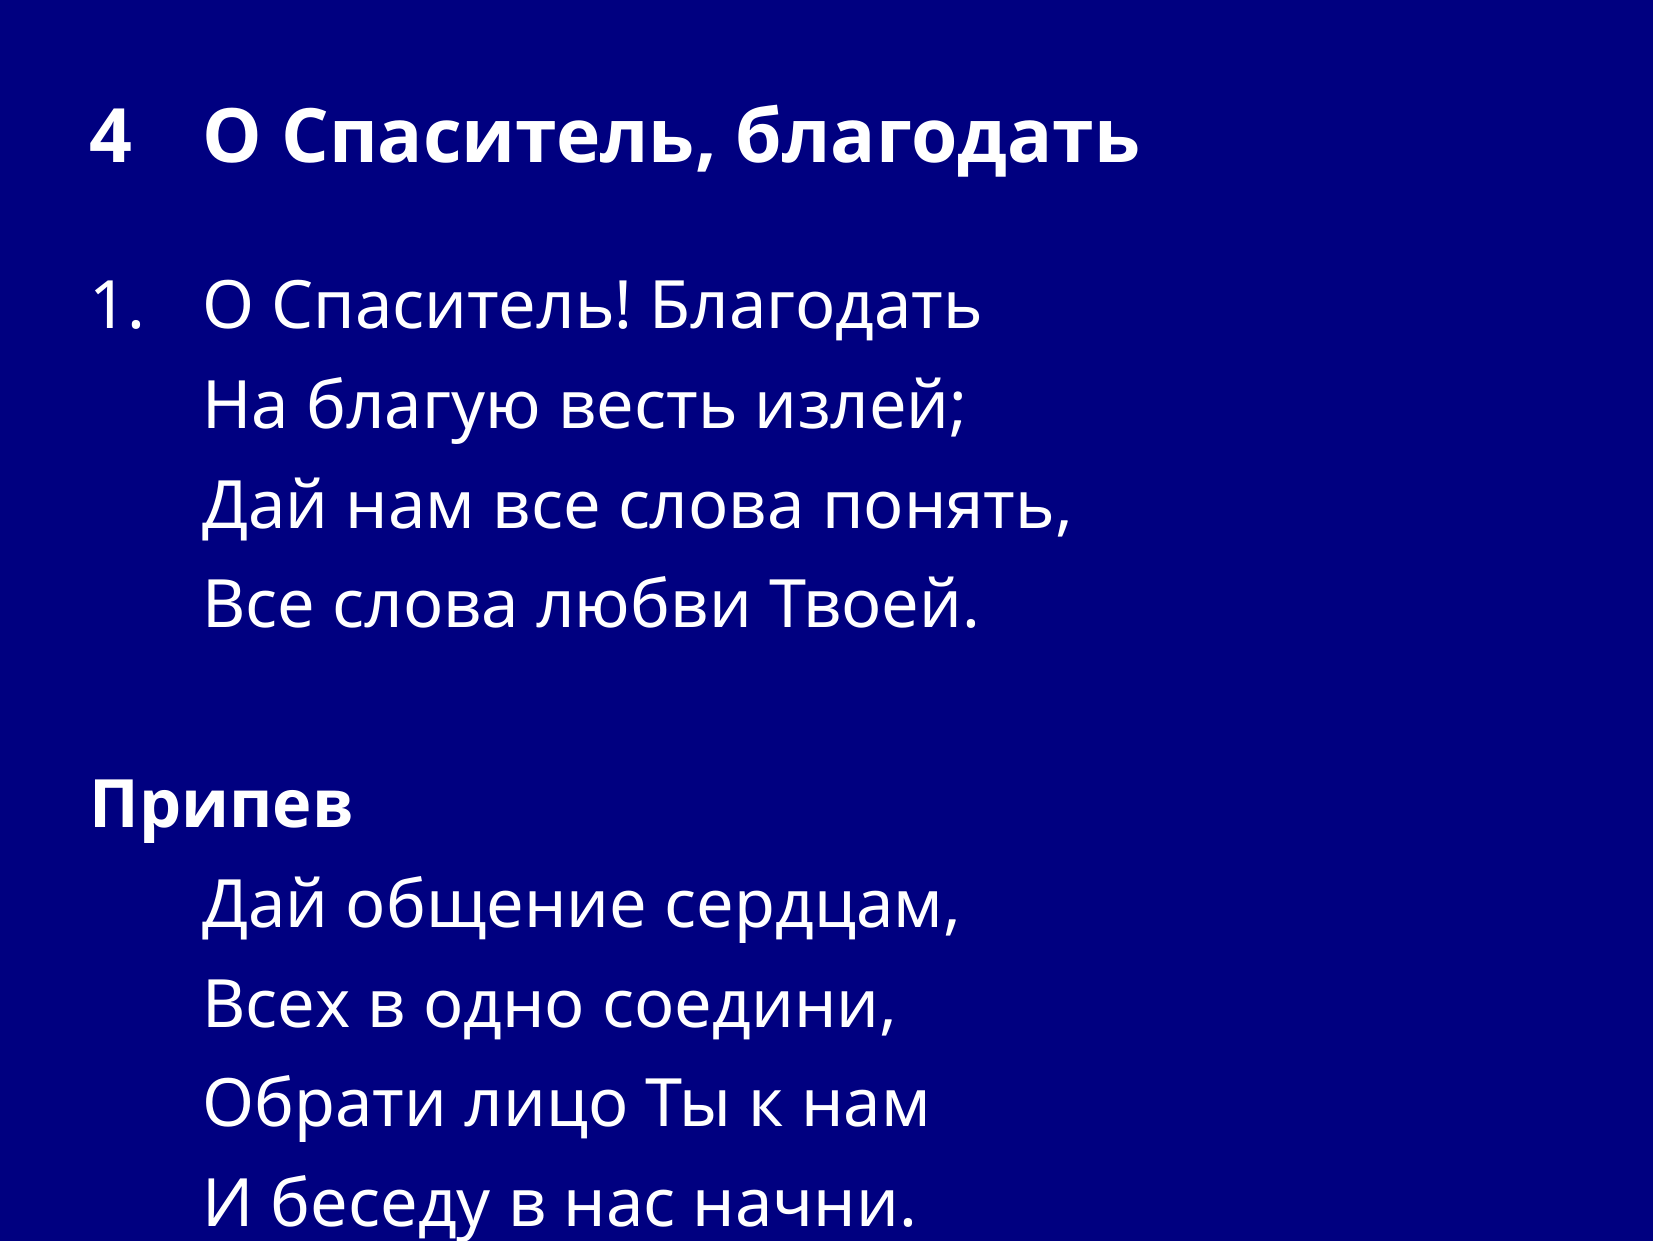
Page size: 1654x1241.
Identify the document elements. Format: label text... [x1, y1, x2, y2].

text_box 4 О Спаситель, благодать [75, 75, 1576, 188]
text_box 1. О Спаситель! Благодать На благую весть излей; Дай нам все слова понять, Все слова любви Твоей. Припев Дай общение сердцам, Всех в одно соедини, Обрати лицо Ты к нам И беседу в нас начни. [75, 188, 1576, 1163]
